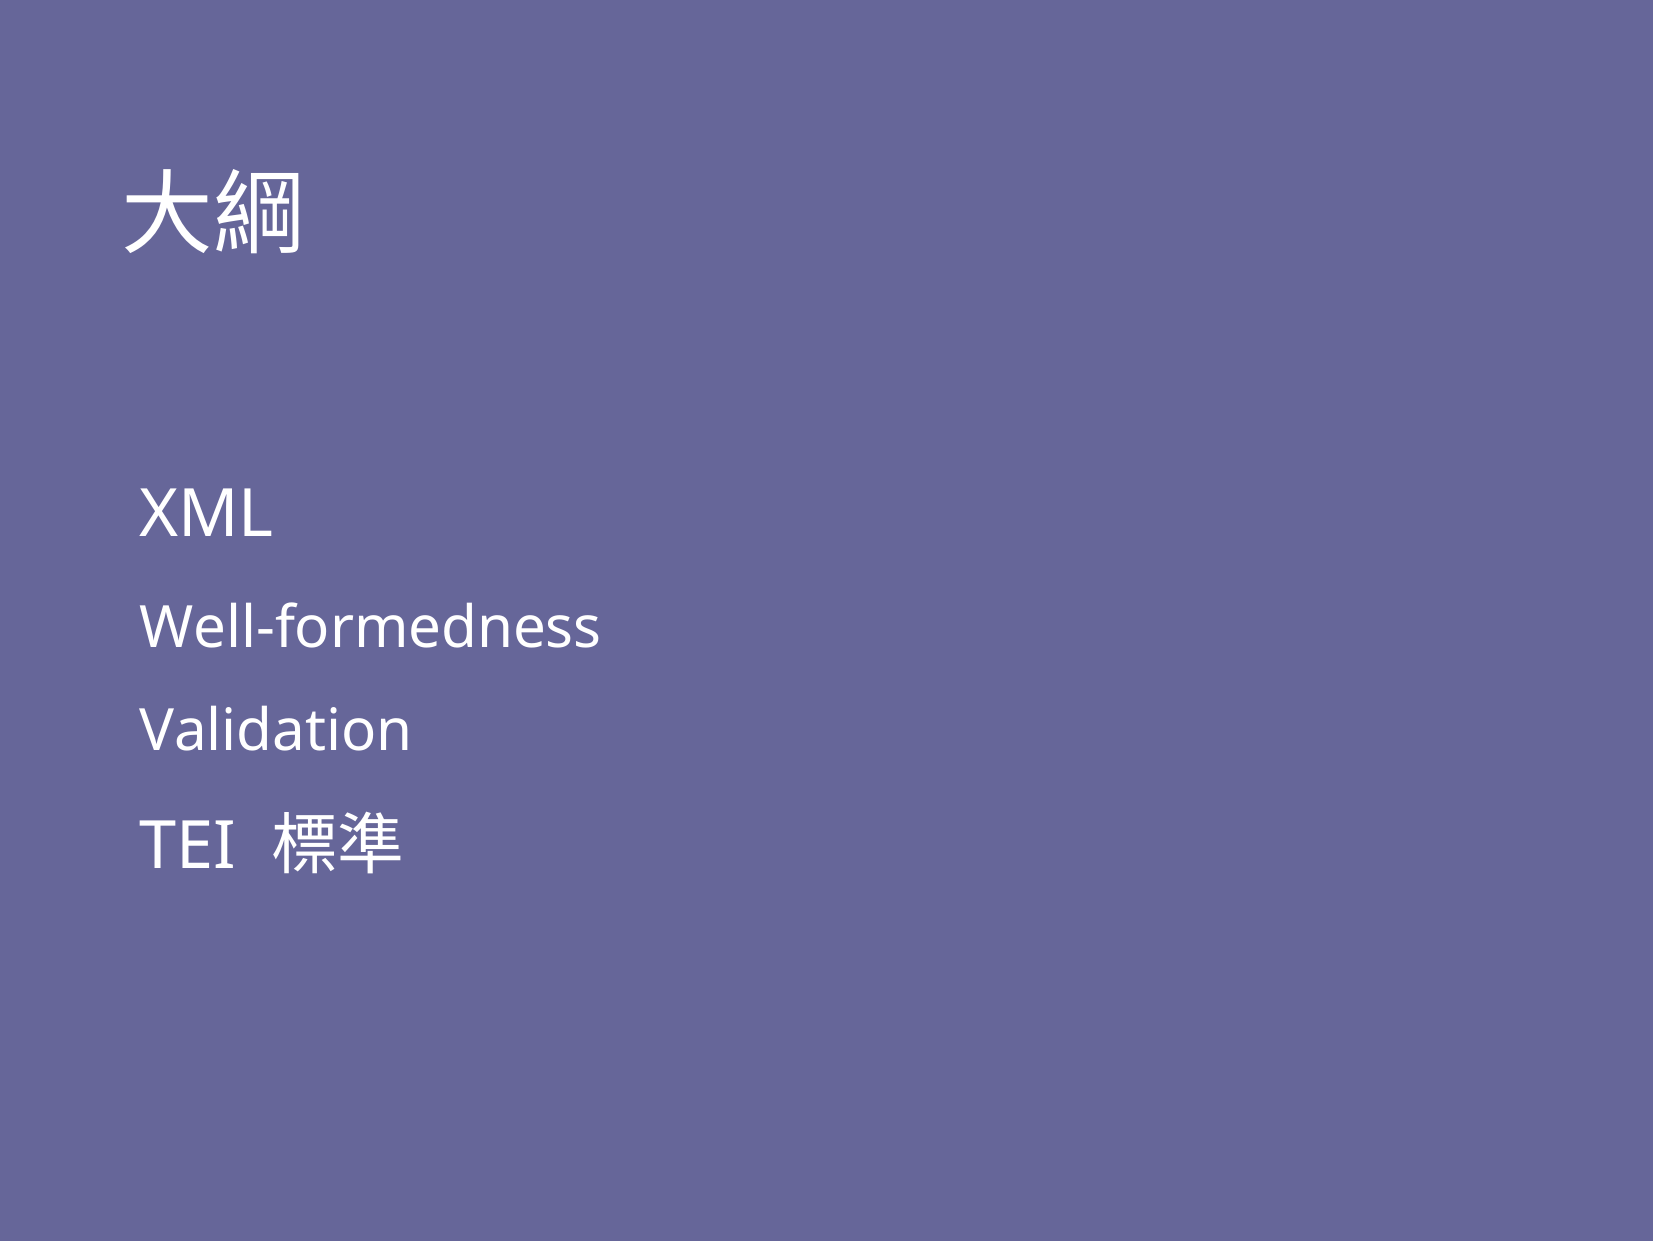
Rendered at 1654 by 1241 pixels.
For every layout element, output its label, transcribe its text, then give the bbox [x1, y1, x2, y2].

title 大綱 [121, 102, 1534, 311]
list XML Well-formedness Validation TEI 標準 [121, 344, 1534, 1127]
